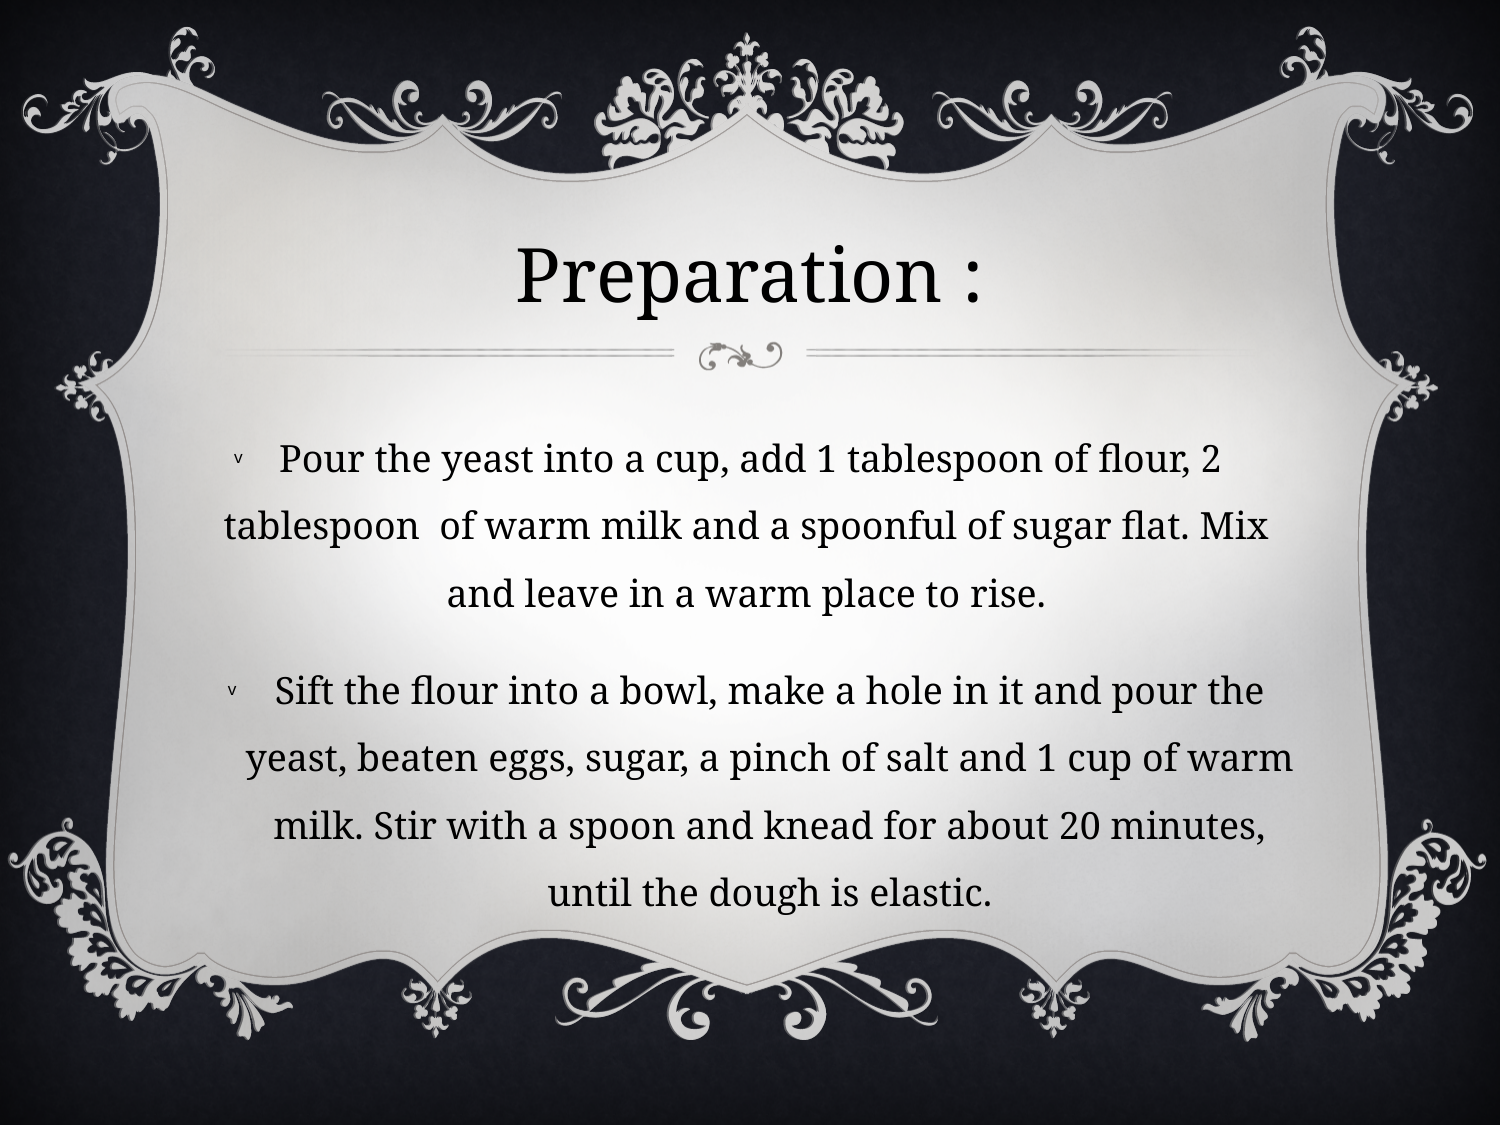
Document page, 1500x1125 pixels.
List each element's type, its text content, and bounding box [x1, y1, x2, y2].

title Preparation : [225, 212, 1275, 325]
list Pour the yeast into a cup, add 1 tablespoon of flour, 2 tablespoon of warm milk and a spoonful of sugar flat. Mix and leave in a warm place to rise. Sift the flour into a bowl, make a hole in it and pour the yeast, beaten eggs, sugar, a pinch of salt and 1 cup of warm milk. Stir with a spoon and knead for about 20 minutes, until the dough is elastic. [183, 397, 1311, 898]
picture [0, 0, 1500, 1125]
